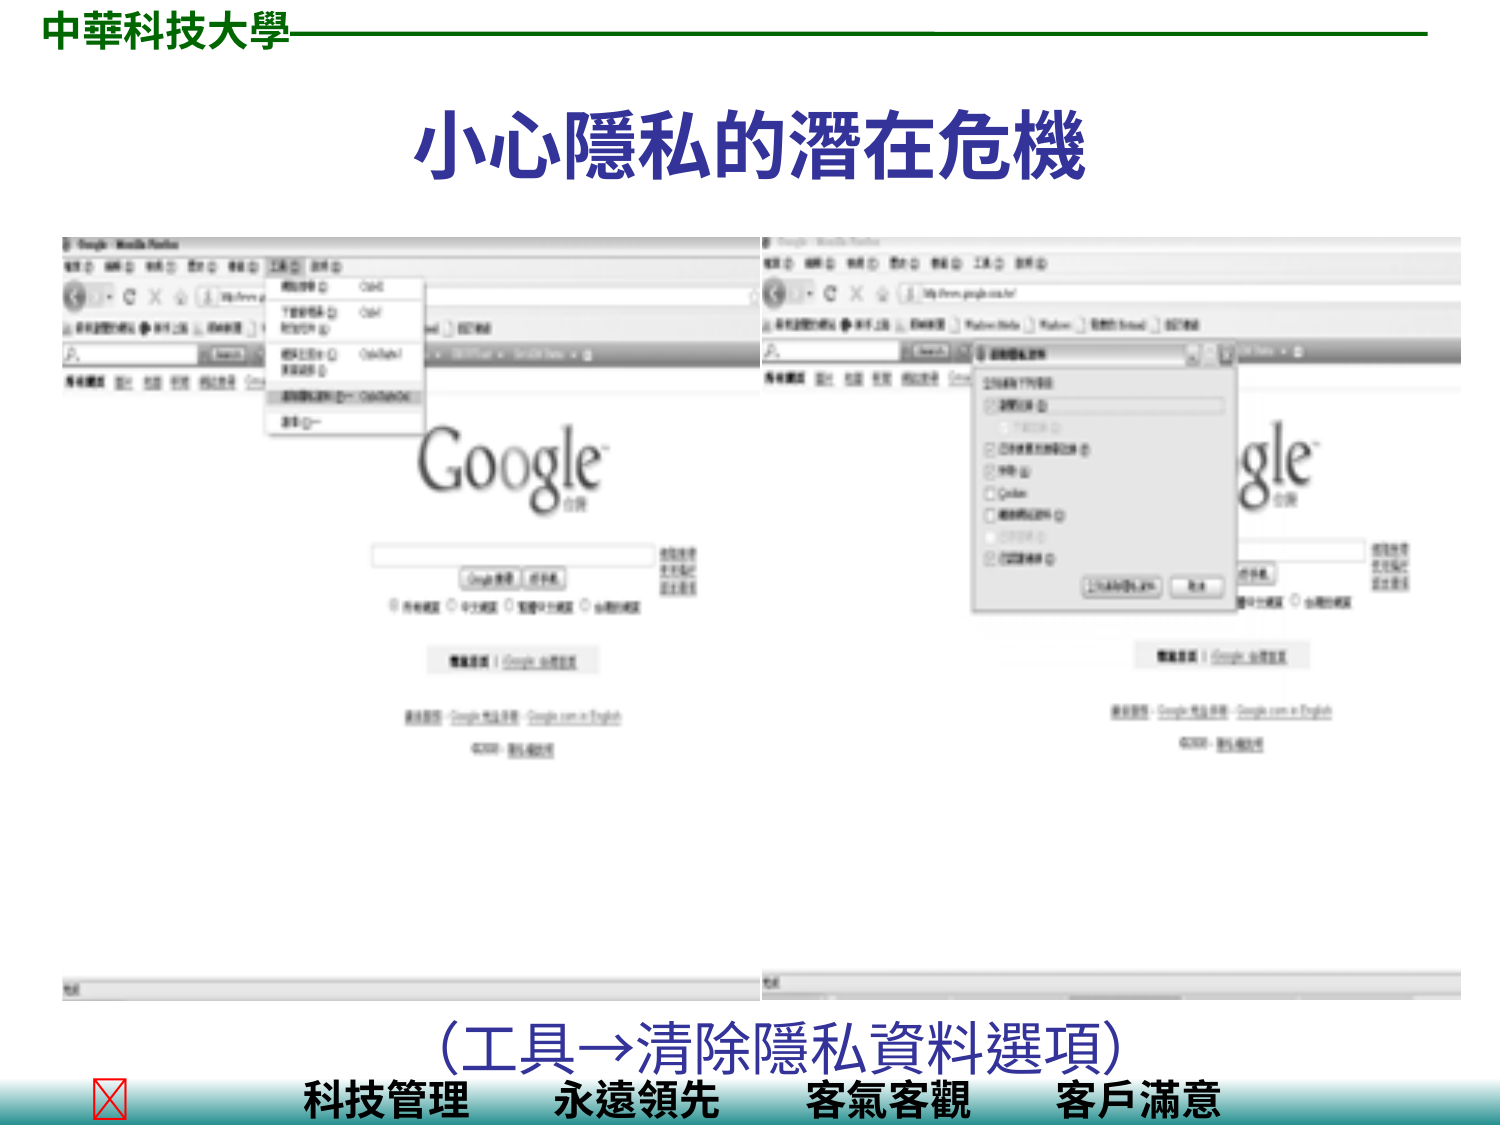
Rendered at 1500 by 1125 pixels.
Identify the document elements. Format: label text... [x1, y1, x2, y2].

picture [762, 237, 1461, 1001]
picture [62, 237, 760, 1001]
text_box （工具→清除隱私資料選項） [387, 1005, 1175, 1090]
title 小心隱私的潛在危機 [75, 50, 1426, 238]
